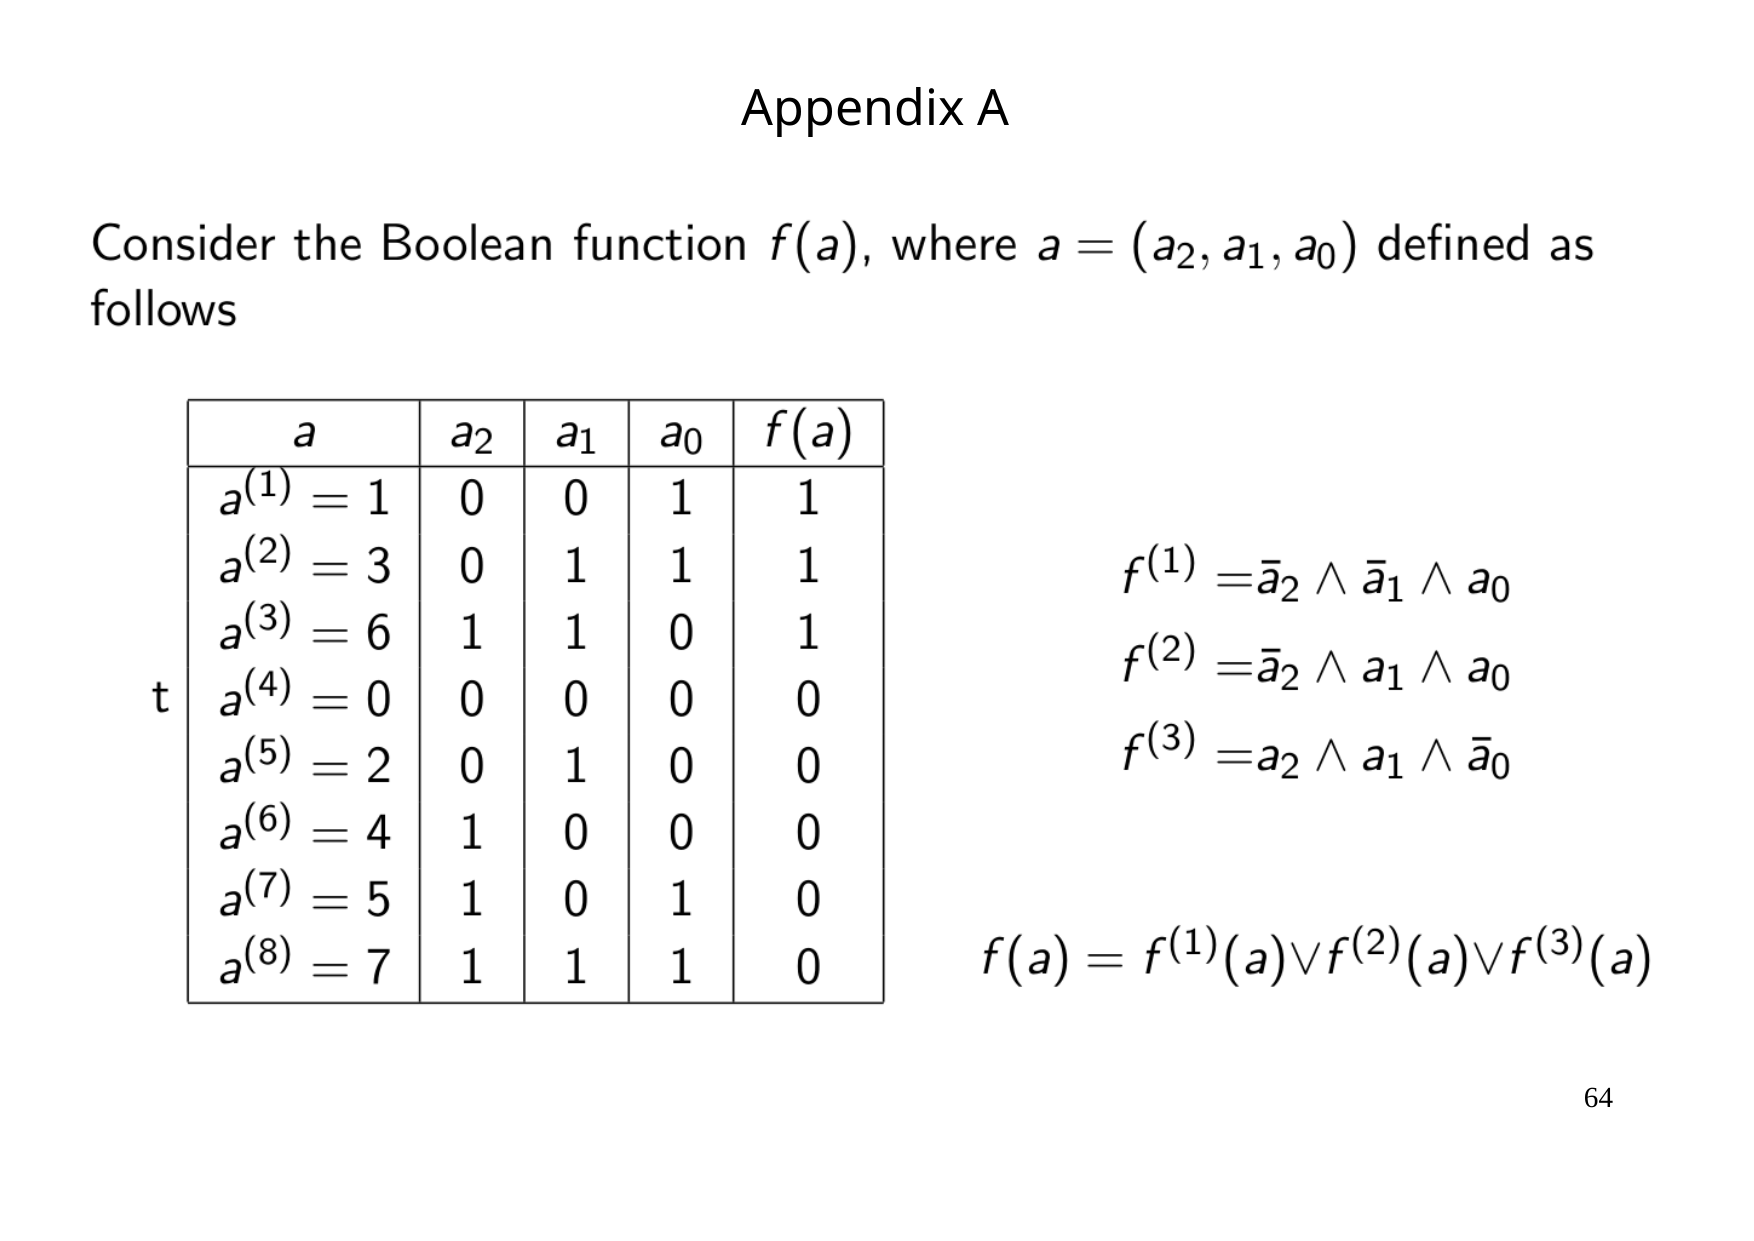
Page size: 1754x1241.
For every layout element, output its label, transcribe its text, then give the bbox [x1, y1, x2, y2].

picture [62, 186, 1700, 1056]
text_box Appendix A [727, 64, 1027, 145]
